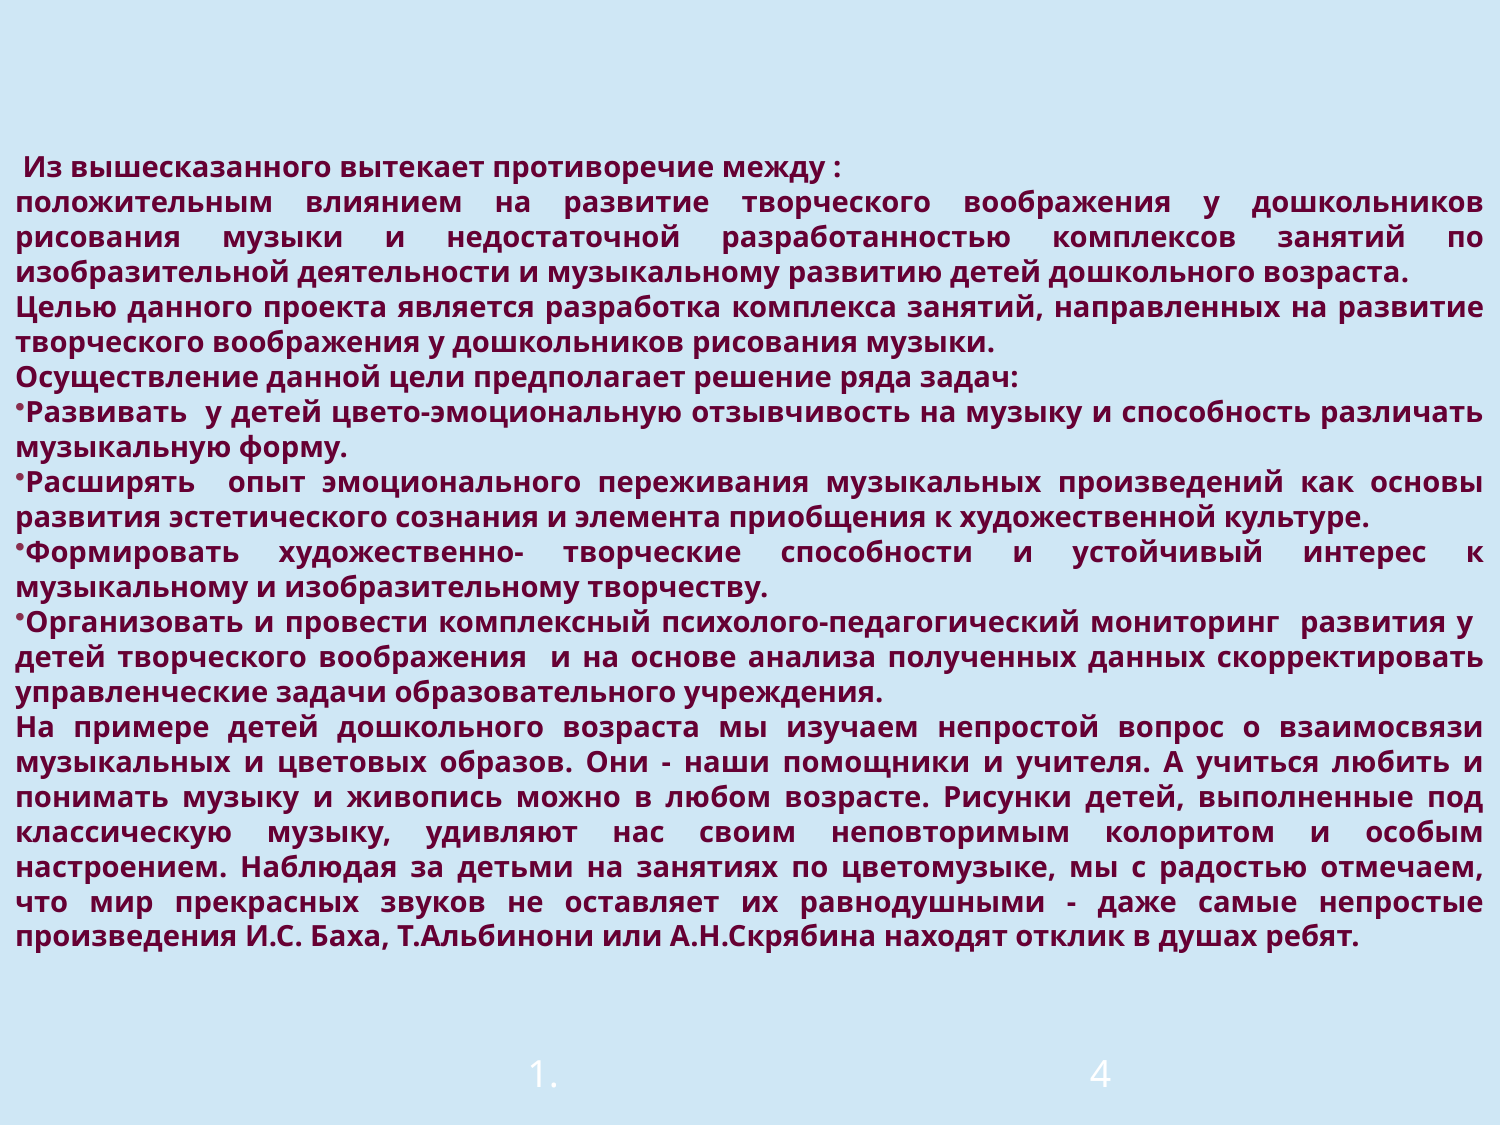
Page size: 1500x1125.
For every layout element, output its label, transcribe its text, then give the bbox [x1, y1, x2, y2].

footer 1. [512, 1042, 988, 1103]
slide_number <номер> [1074, 1042, 1425, 1103]
text_box Из вышесказанного вытекает противоречие между : положительным влиянием на развитие творческого воображения у дошкольников рисования музыки и недостаточной разработанностью комплексов занятий по изобразительной деятельности и музыкальному развитию детей дошкольного возраста. Целью данного проекта является разработка комплекса занятий, направленных на развитие творческого воображения у дошкольников рисования музыки. Осуществление данной цели предполагает решение ряда задач: Развивать у детей цвето-эмоциональную отзывчивость на музыку и способность различать музыкальную форму. Расширять опыт эмоционального переживания музыкальных произведений как основы развития эстетического сознания и элемента приобщения к художественной культуре. Формировать художественно- творческие способности и устойчивый интерес к музыкальному и изобразительному творчеству. Организовать и провести комплексный психолого-педагогический мониторинг развития у детей творческого воображения и на основе анализа полученных данных скорректировать управленческие задачи образовательного учреждения. На примере детей дошкольного возраста мы изучаем непростой вопрос о взаимосвязи музыкальных и цветовых образов. Они - наши помощники и учителя. А учиться любить и понимать музыку и живопись можно в любом возрасте. Рисунки детей, выполненные под классическую музыку, удивляют нас своим неповторимым колоритом и особым настроением. Наблюдая за детьми на занятиях по цветомузыке, мы с радостью отмечаем, что мир прекрасных звуков не оставляет их равнодушными - даже самые непростые произведения И.С. Баха, Т.Альбинони или А.Н.Скрябина находят отклик в душах ребят. [0, 106, 1500, 961]
